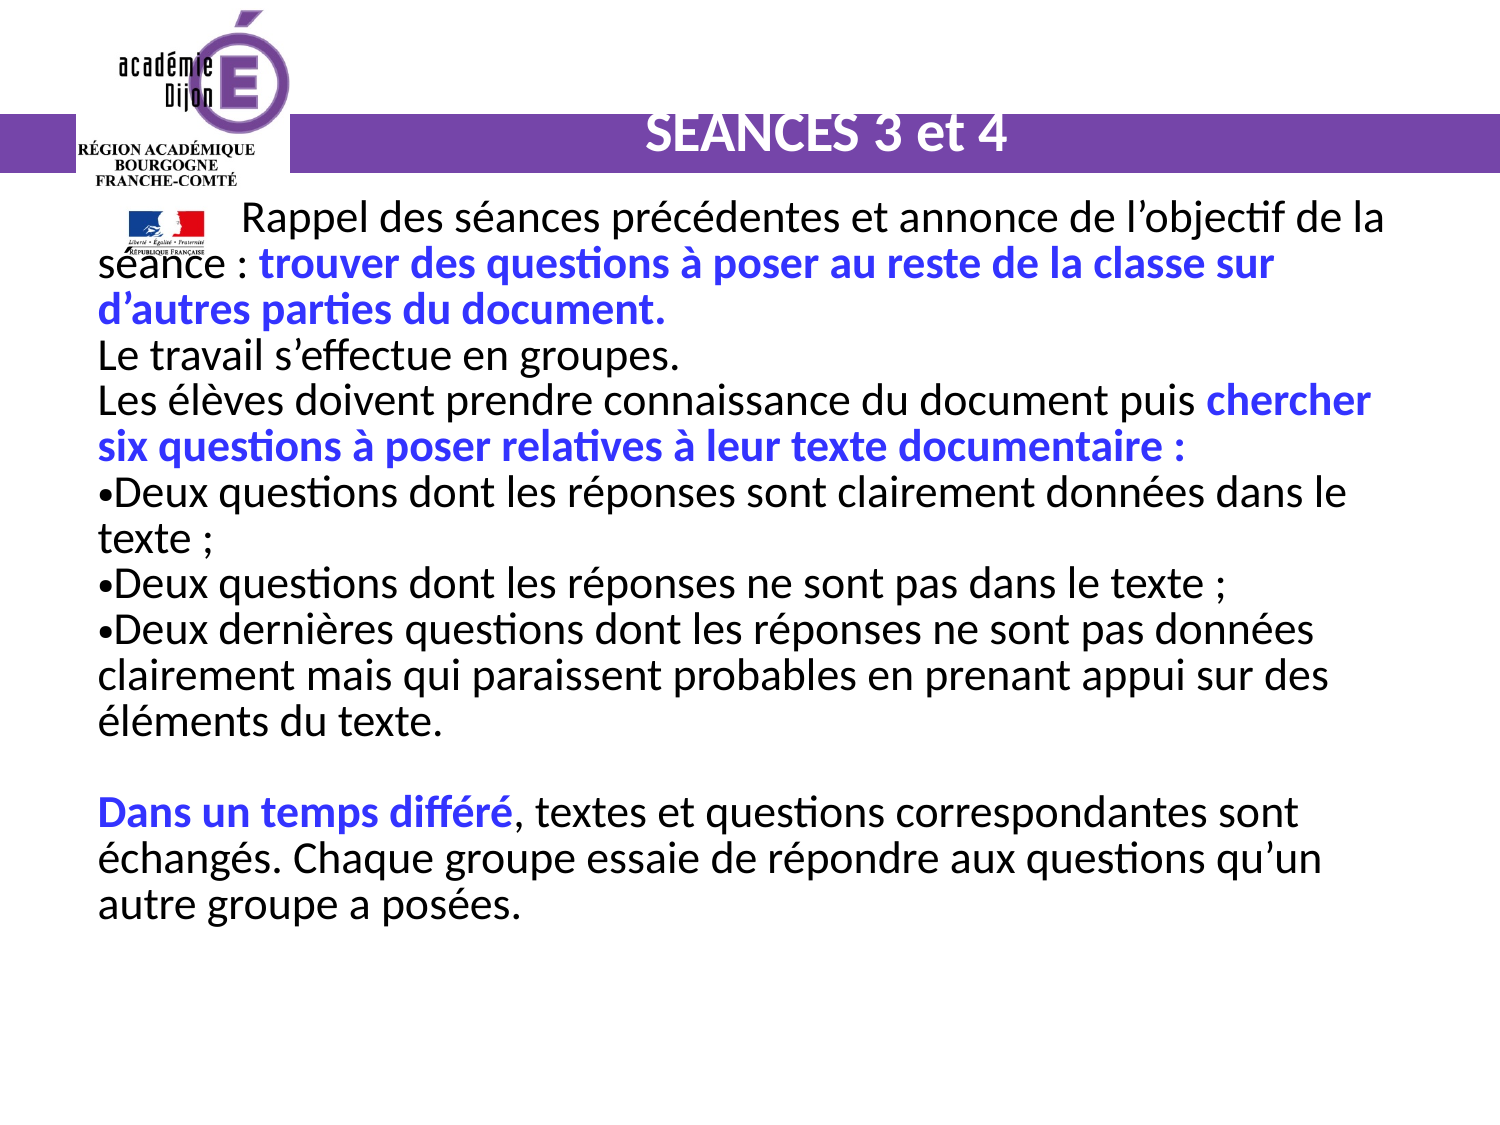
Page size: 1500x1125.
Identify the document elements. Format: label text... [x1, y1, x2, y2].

picture [76, 8, 290, 256]
text_box SEANCES 3 et 4 [354, 100, 1300, 187]
text_box Rappel des séances précédentes et annonce de l’objectif de la séance : trouver des questions à poser au reste de la classe sur d’autres parties du document. Le travail s’effectue en groupes. Les élèves doivent prendre connaissance du document puis chercher six questions à poser relatives à leur texte documentaire : Deux questions dont les réponses sont clairement données dans le texte ; Deux questions dont les réponses ne sont pas dans le texte ; Deux dernières questions dont les réponses ne sont pas données clairement mais qui paraissent probables en prenant appui sur des éléments du texte. Dans un temps différé, textes et questions correspondantes sont échangés. Chaque groupe essaie de répondre aux questions qu’un autre groupe a posées. [82, 191, 1418, 1125]
